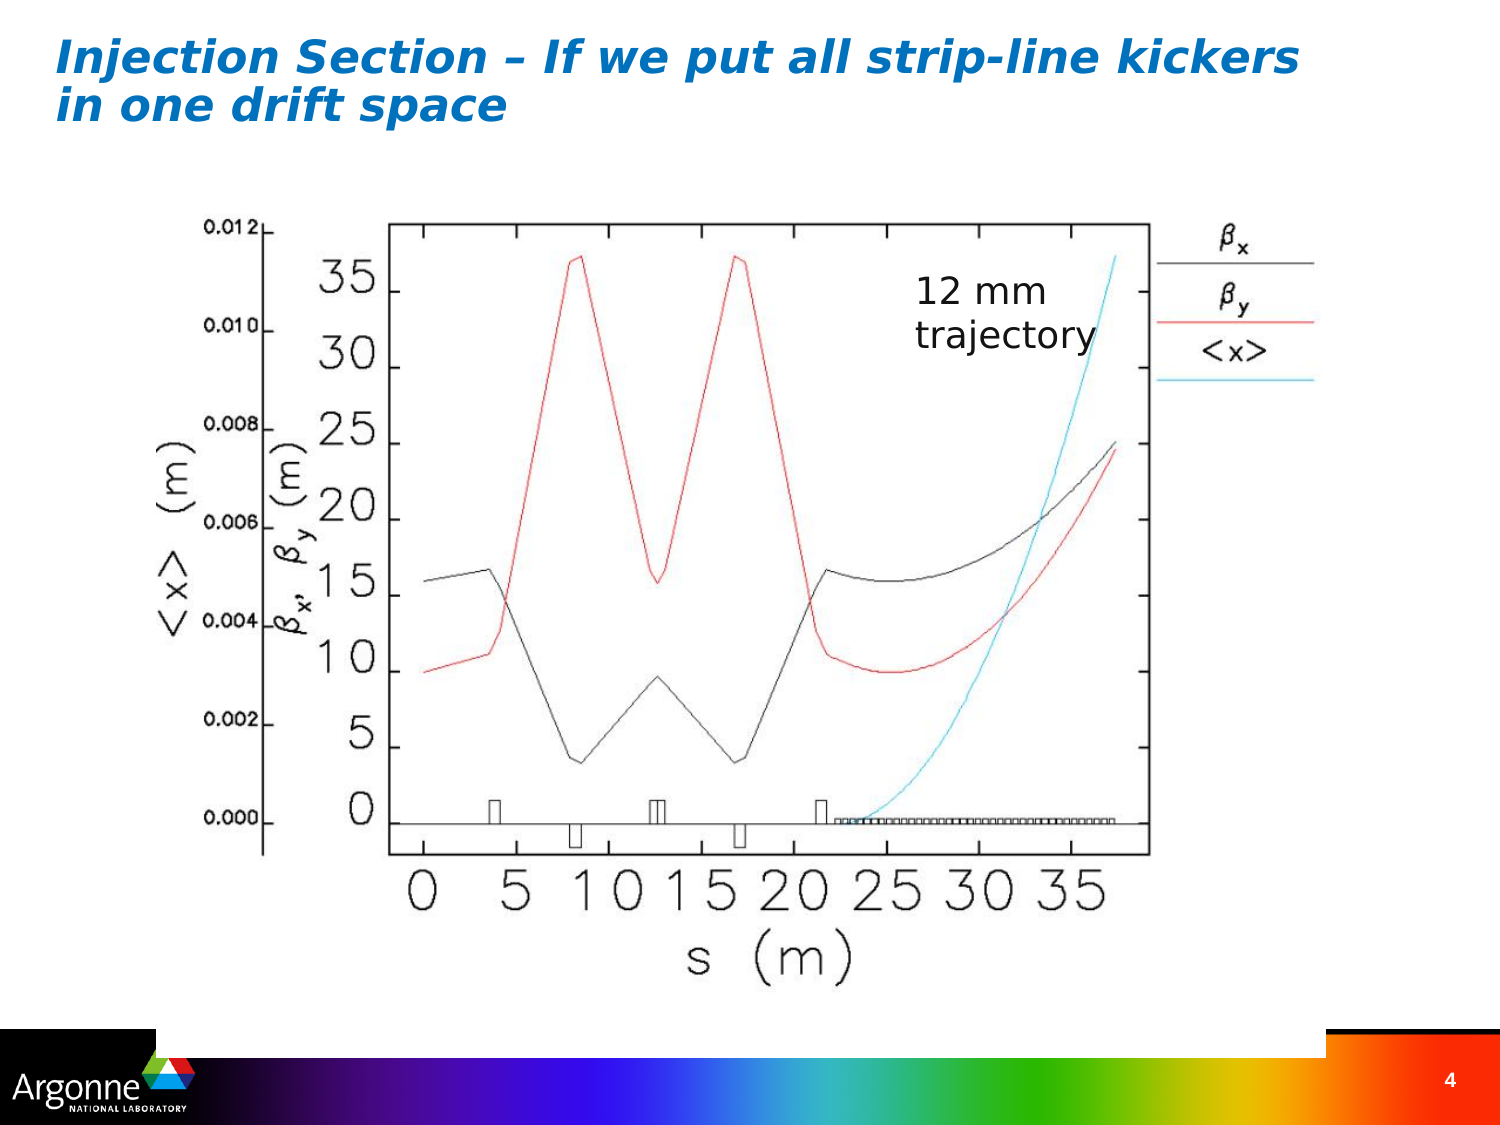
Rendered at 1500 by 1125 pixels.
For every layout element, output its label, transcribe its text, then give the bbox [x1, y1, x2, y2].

picture [0, 157, 1500, 1125]
text_box 12 mm trajectory [900, 262, 1109, 365]
title Injection Section – If we put all strip-line kickers in one drift space [55, 32, 1361, 134]
